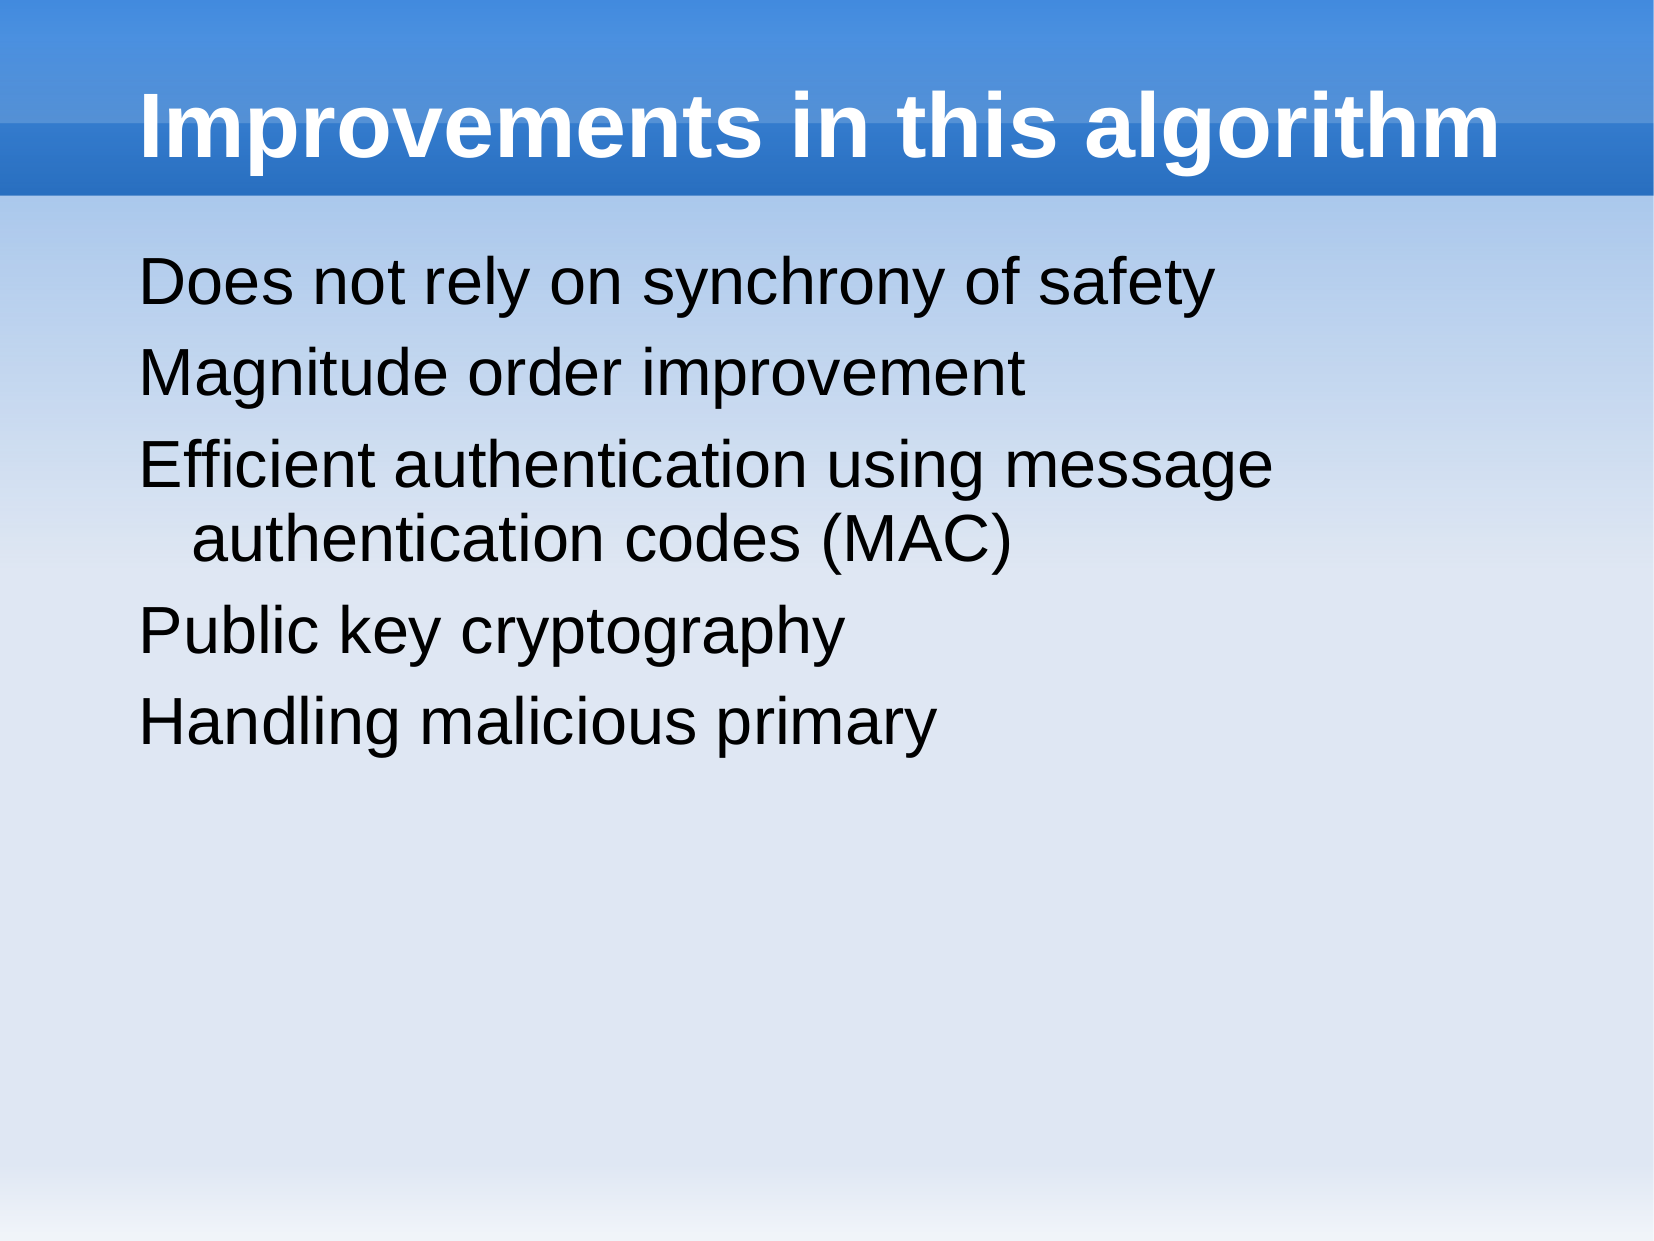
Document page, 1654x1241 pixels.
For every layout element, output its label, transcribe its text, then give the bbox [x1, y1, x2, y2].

title Improvements in this algorithm [76, 15, 1565, 237]
picture [0, 0, 1654, 1241]
list Does not rely on synchrony of safety Magnitude order improvement Efficient authentication using message authentication codes (MAC) Public key cryptography Handling malicious primary [106, 236, 1595, 981]
